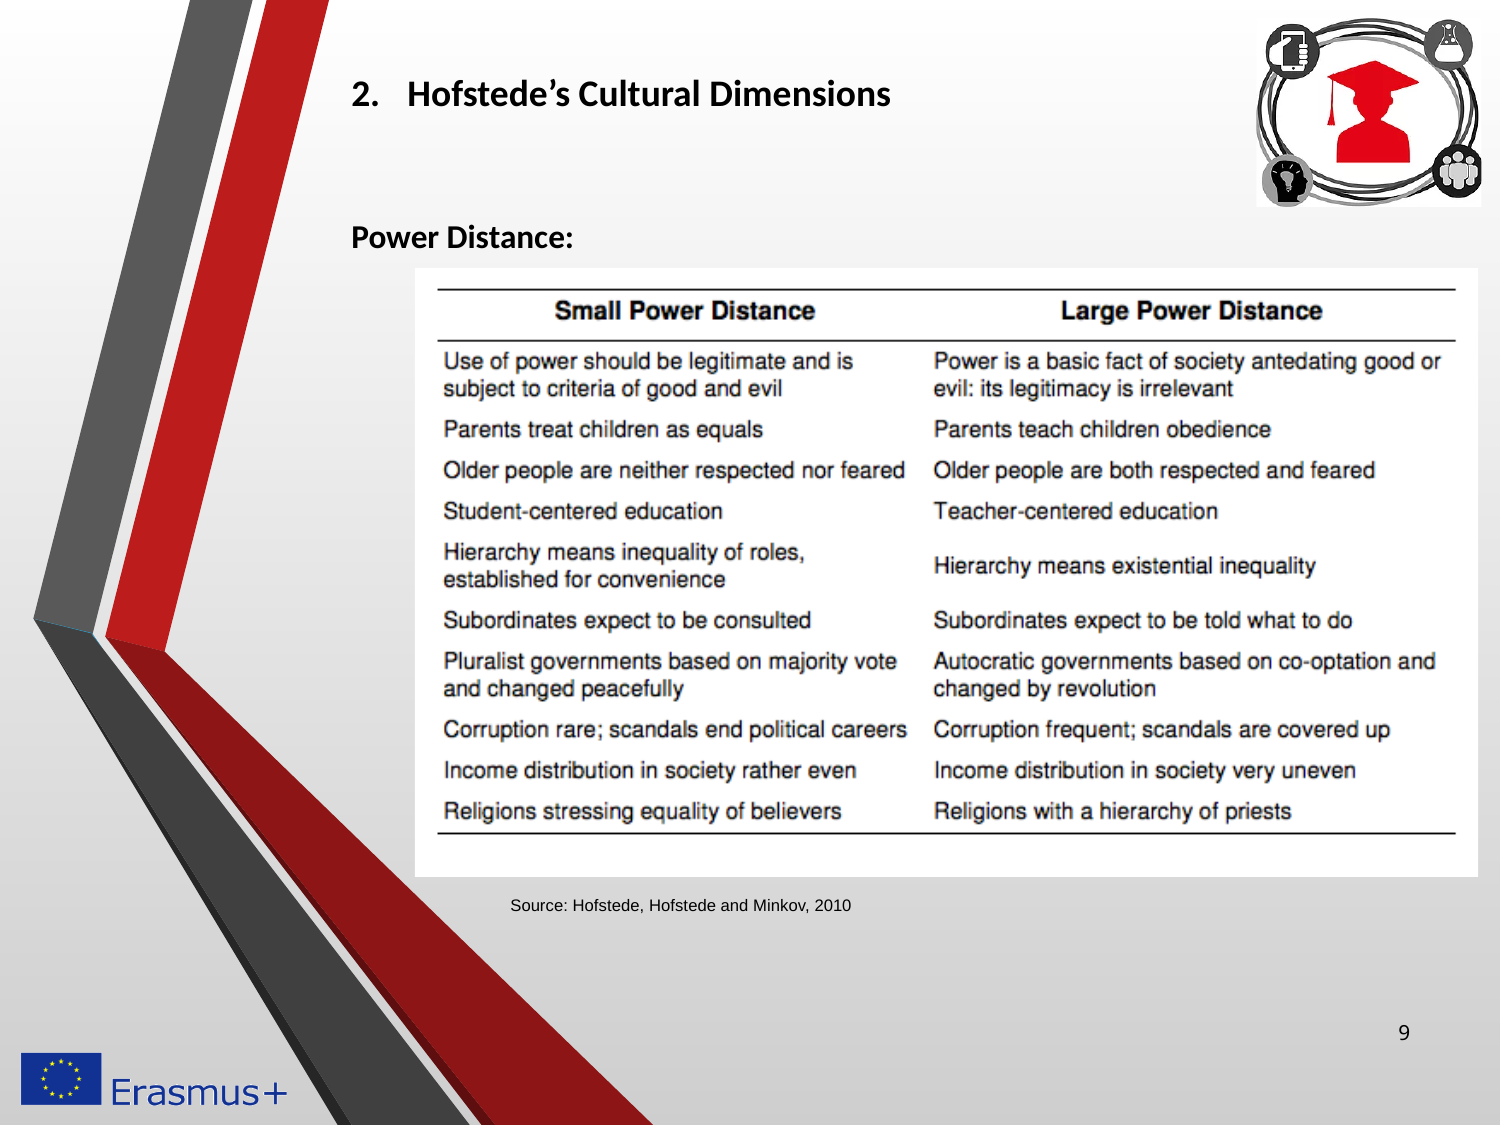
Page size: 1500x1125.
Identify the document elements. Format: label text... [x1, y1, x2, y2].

slide_number <numer> [1357, 1003, 1425, 1064]
picture [1256, 18, 1482, 207]
picture [414, 268, 1479, 877]
text_box Hofstede’s Cultural Dimensions [336, 61, 1247, 122]
text_box Source: Hofstede, Hofstede and Minkov, 2010 [495, 887, 1099, 923]
text_box Power Distance: [336, 208, 1258, 263]
chart [1257, 19, 1483, 209]
picture [5, 1037, 302, 1120]
